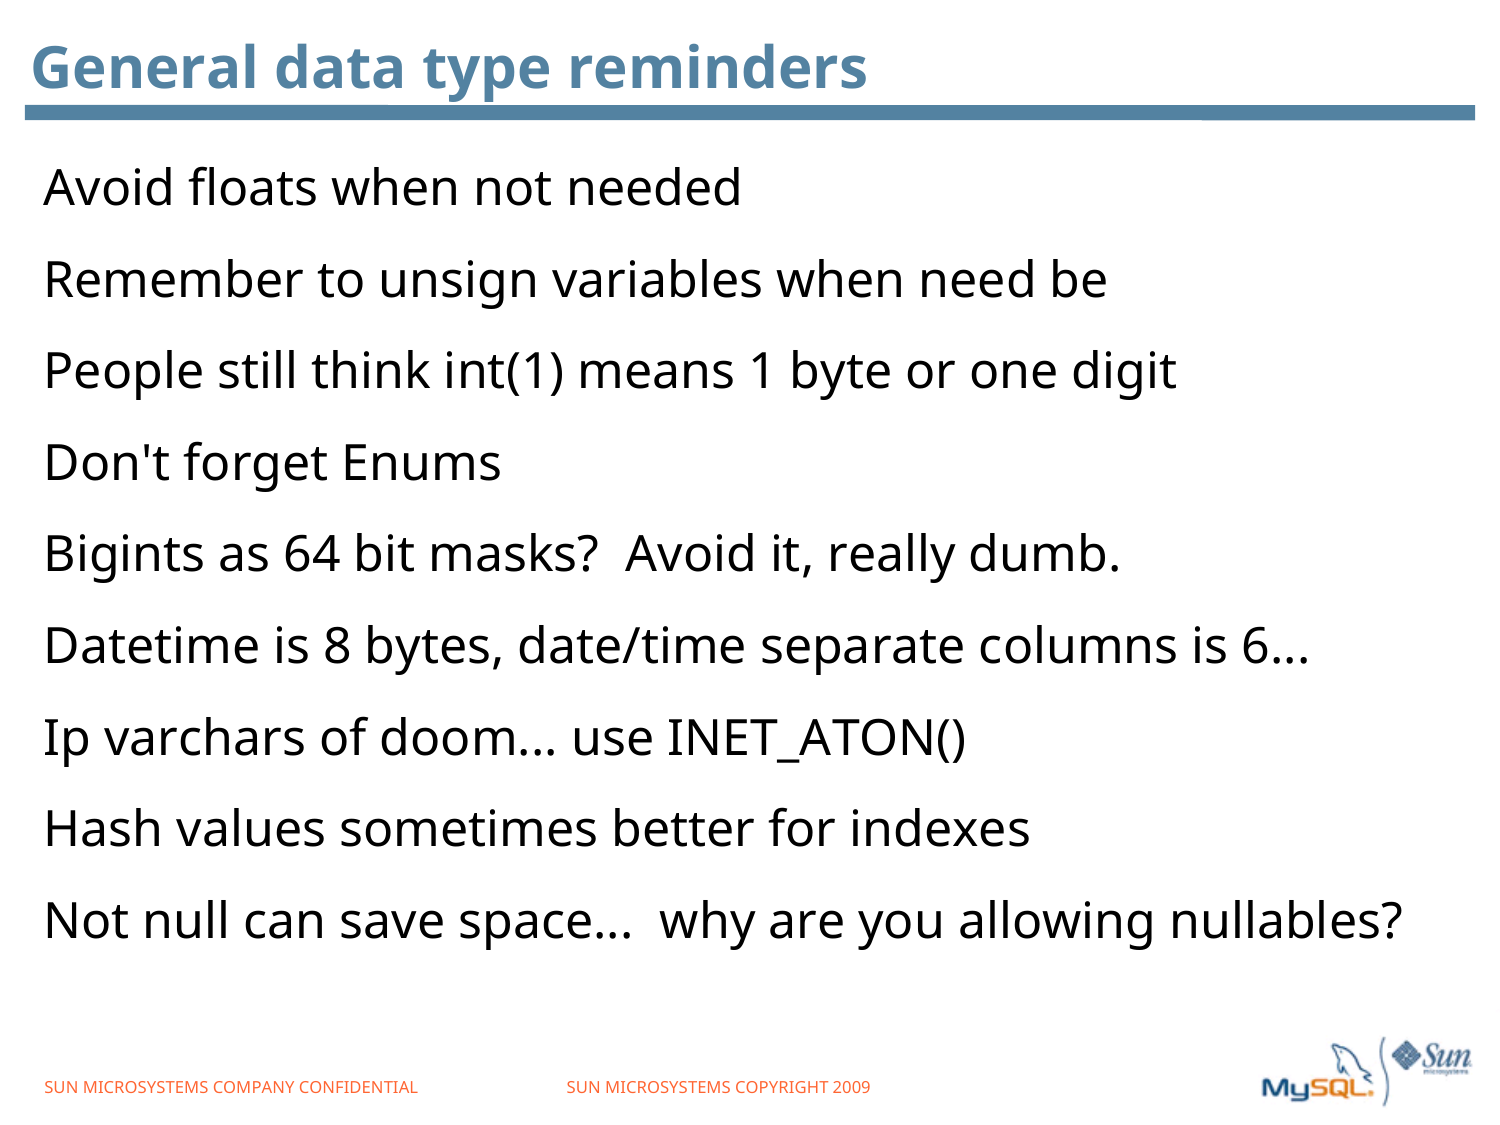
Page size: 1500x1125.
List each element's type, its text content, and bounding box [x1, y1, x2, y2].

title General data type reminders [0, 0, 1500, 138]
picture [1246, 1009, 1500, 1125]
list Avoid floats when not needed Remember to unsign variables when need be People still think int(1) means 1 byte or one digit Don't forget Enums Bigints as 64 bit masks? Avoid it, really dumb. Datetime is 8 bytes, date/time separate columns is 6... Ip varchars of doom... use INET_ATON()‏ Hash values sometimes better for indexes Not null can save space... why are you allowing nullables? [43, 151, 1440, 1092]
